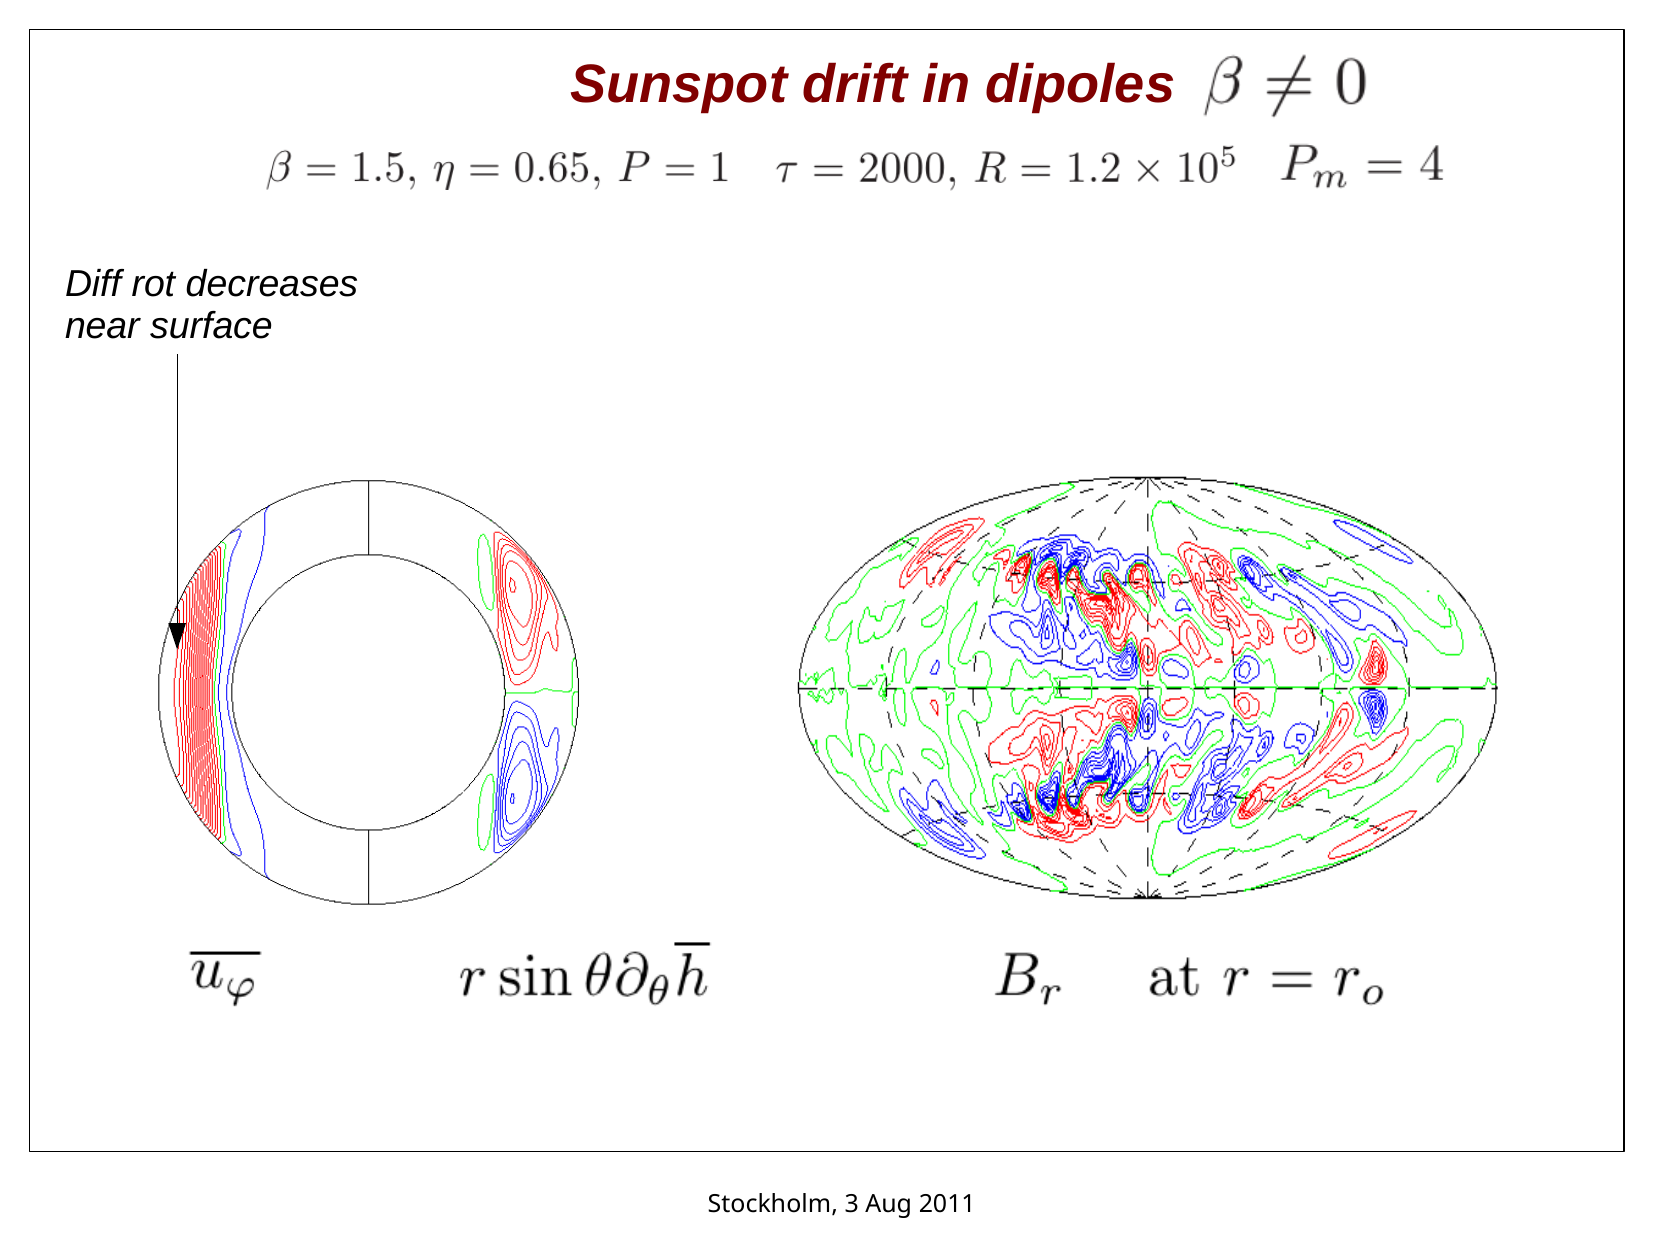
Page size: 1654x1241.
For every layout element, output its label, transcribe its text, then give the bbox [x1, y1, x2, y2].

text_box Sunspot drift in dipoles with [555, 42, 1087, 119]
picture [447, 938, 727, 1017]
picture [147, 472, 580, 916]
picture [767, 138, 1241, 193]
picture [177, 941, 271, 1014]
picture [259, 141, 733, 190]
picture [787, 387, 1521, 1017]
text_box Stockholm, 3 Aug 2011 [692, 1172, 961, 1226]
text_box Diff rot decreases near surface [50, 256, 384, 355]
picture [1269, 135, 1455, 195]
picture [1190, 35, 1377, 126]
